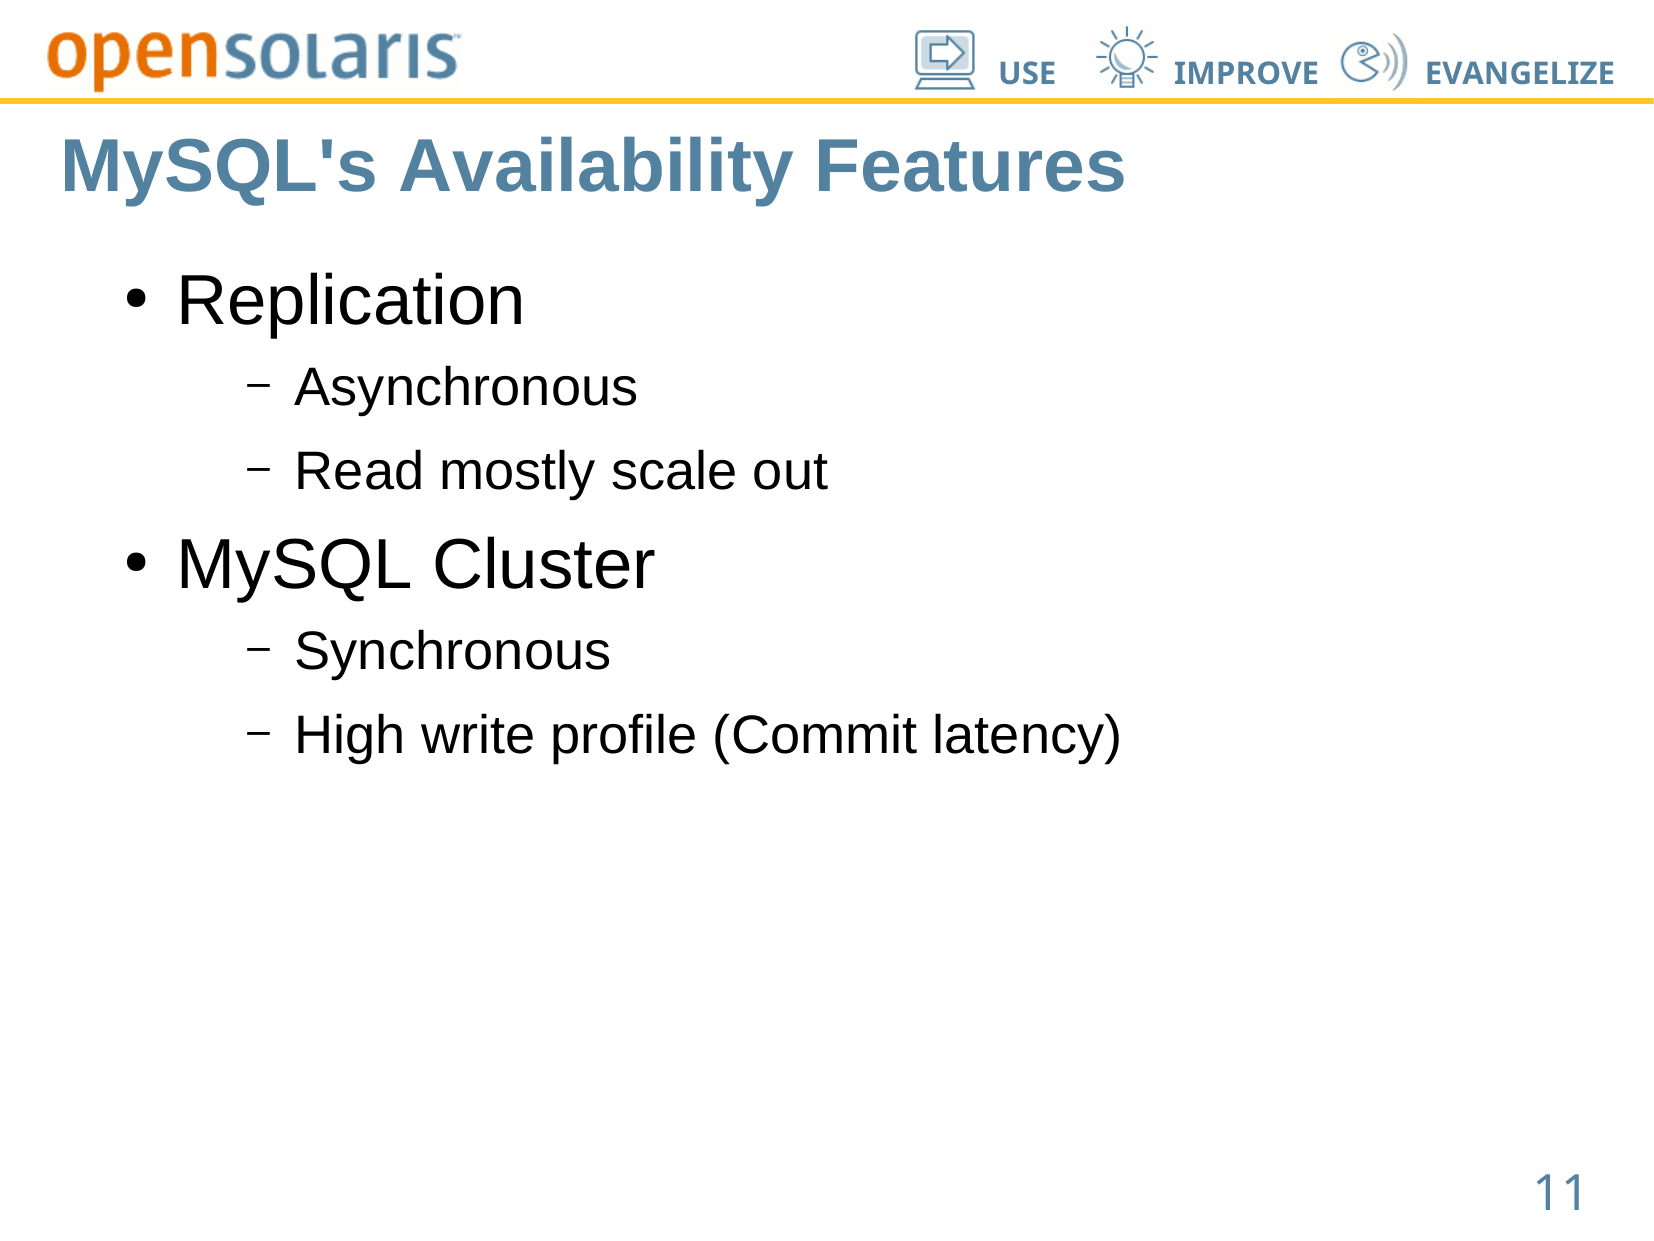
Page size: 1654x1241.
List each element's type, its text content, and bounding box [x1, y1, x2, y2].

picture [907, 22, 983, 98]
picture [1093, 23, 1161, 91]
picture [46, 31, 462, 94]
title MySQL's Availability Features [60, 120, 1534, 211]
picture [1336, 24, 1412, 98]
list Replication Asynchronous Read mostly scale out MySQL Cluster Synchronous High write profile (Commit latency) [105, 260, 1563, 1174]
